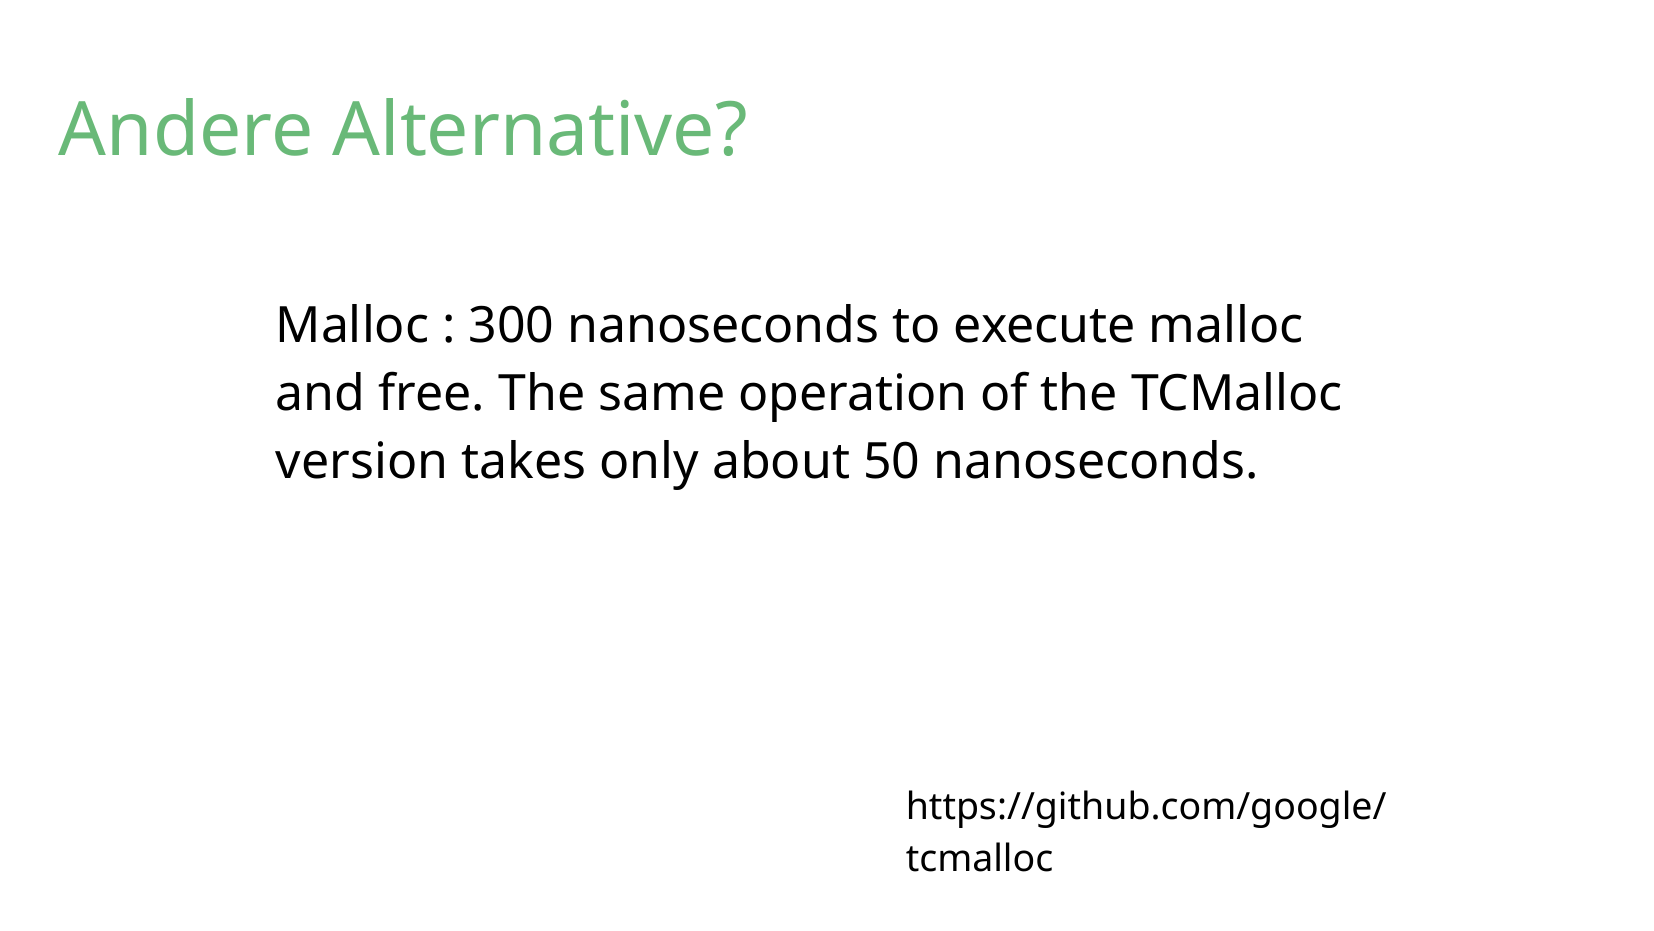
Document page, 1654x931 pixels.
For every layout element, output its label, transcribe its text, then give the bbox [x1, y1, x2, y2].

text_box Malloc : 300 nanoseconds to execute malloc and free. The same operation of the TCMalloc version takes only about 50 nanoseconds. [270, 288, 1364, 642]
text_box https://github.com/google/tcmalloc [900, 780, 1512, 825]
title Andere Alternative? [59, 59, 1595, 178]
